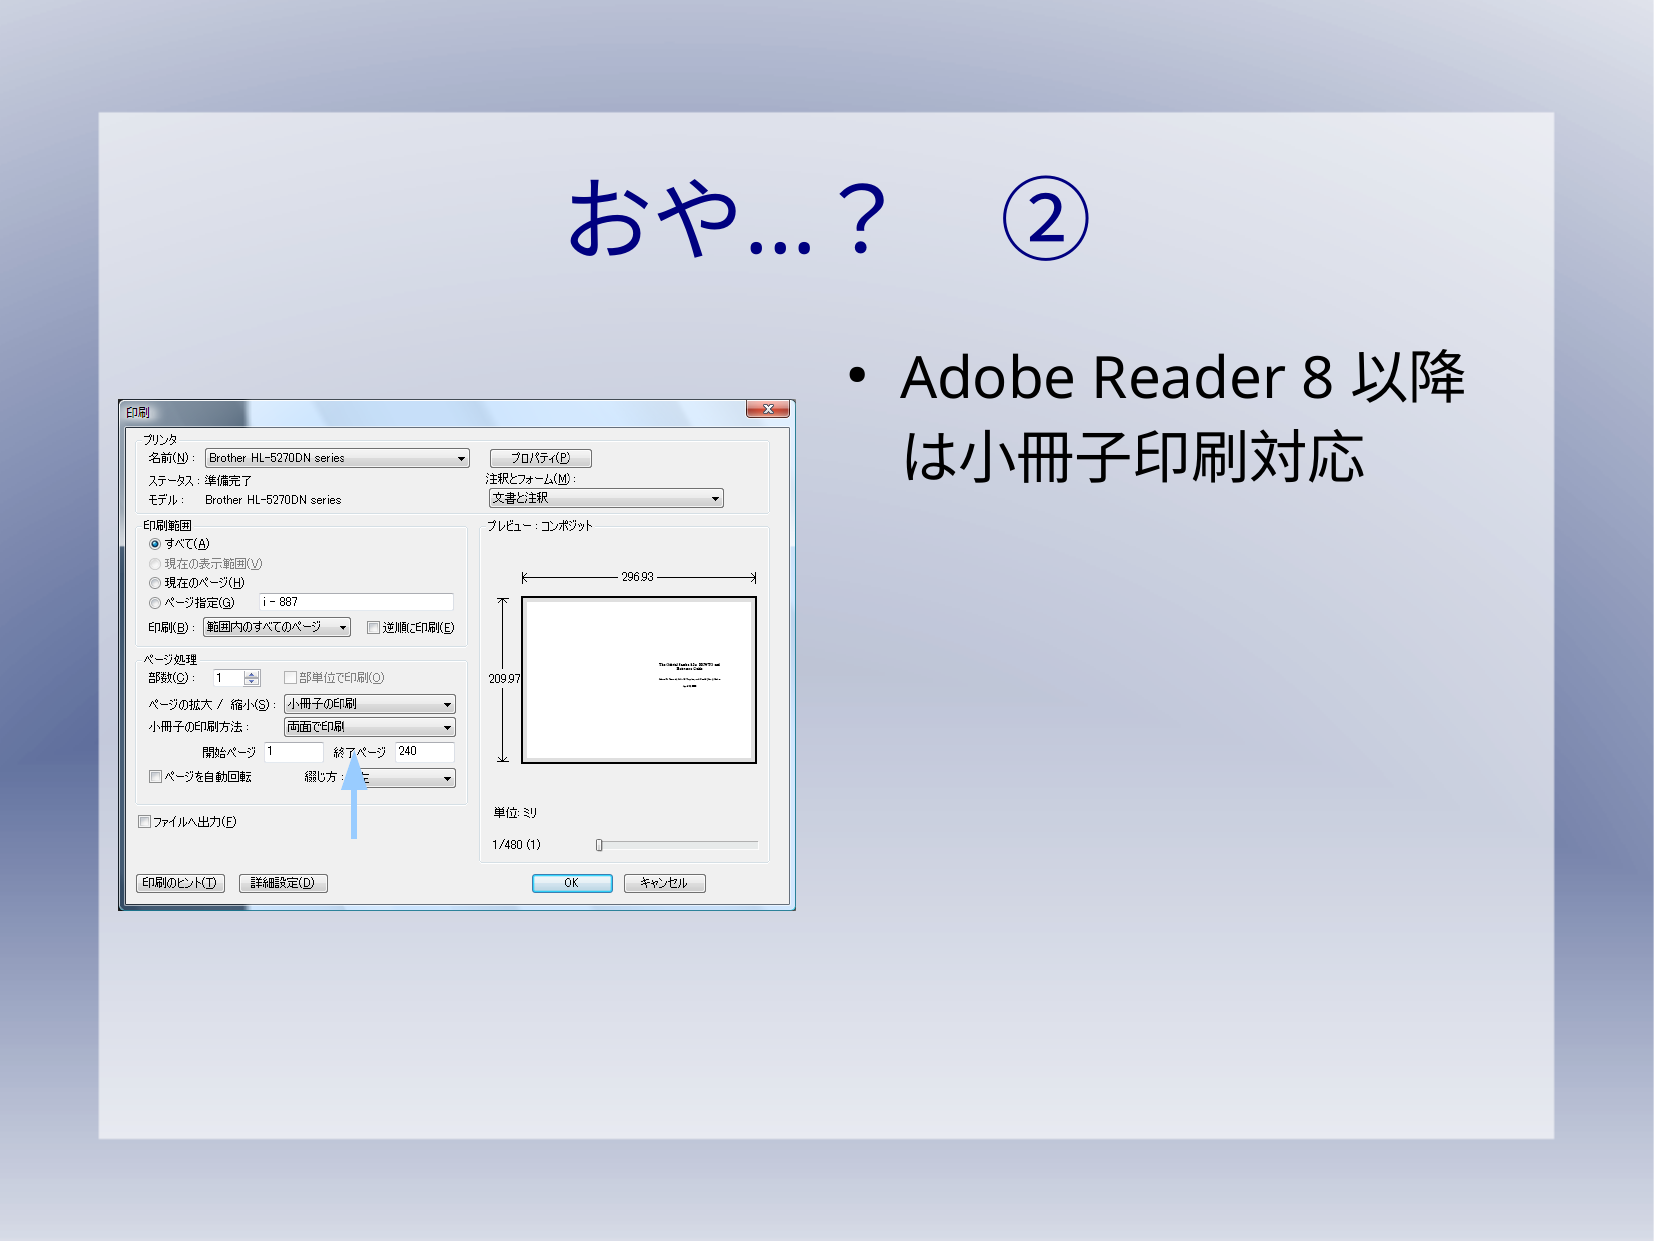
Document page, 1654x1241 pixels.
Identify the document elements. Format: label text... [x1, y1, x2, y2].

title おや…？ ② [118, 121, 1536, 315]
list Adobe Reader 8以降は小冊子印刷対応 [829, 336, 1507, 960]
picture [0, 0, 1654, 1241]
